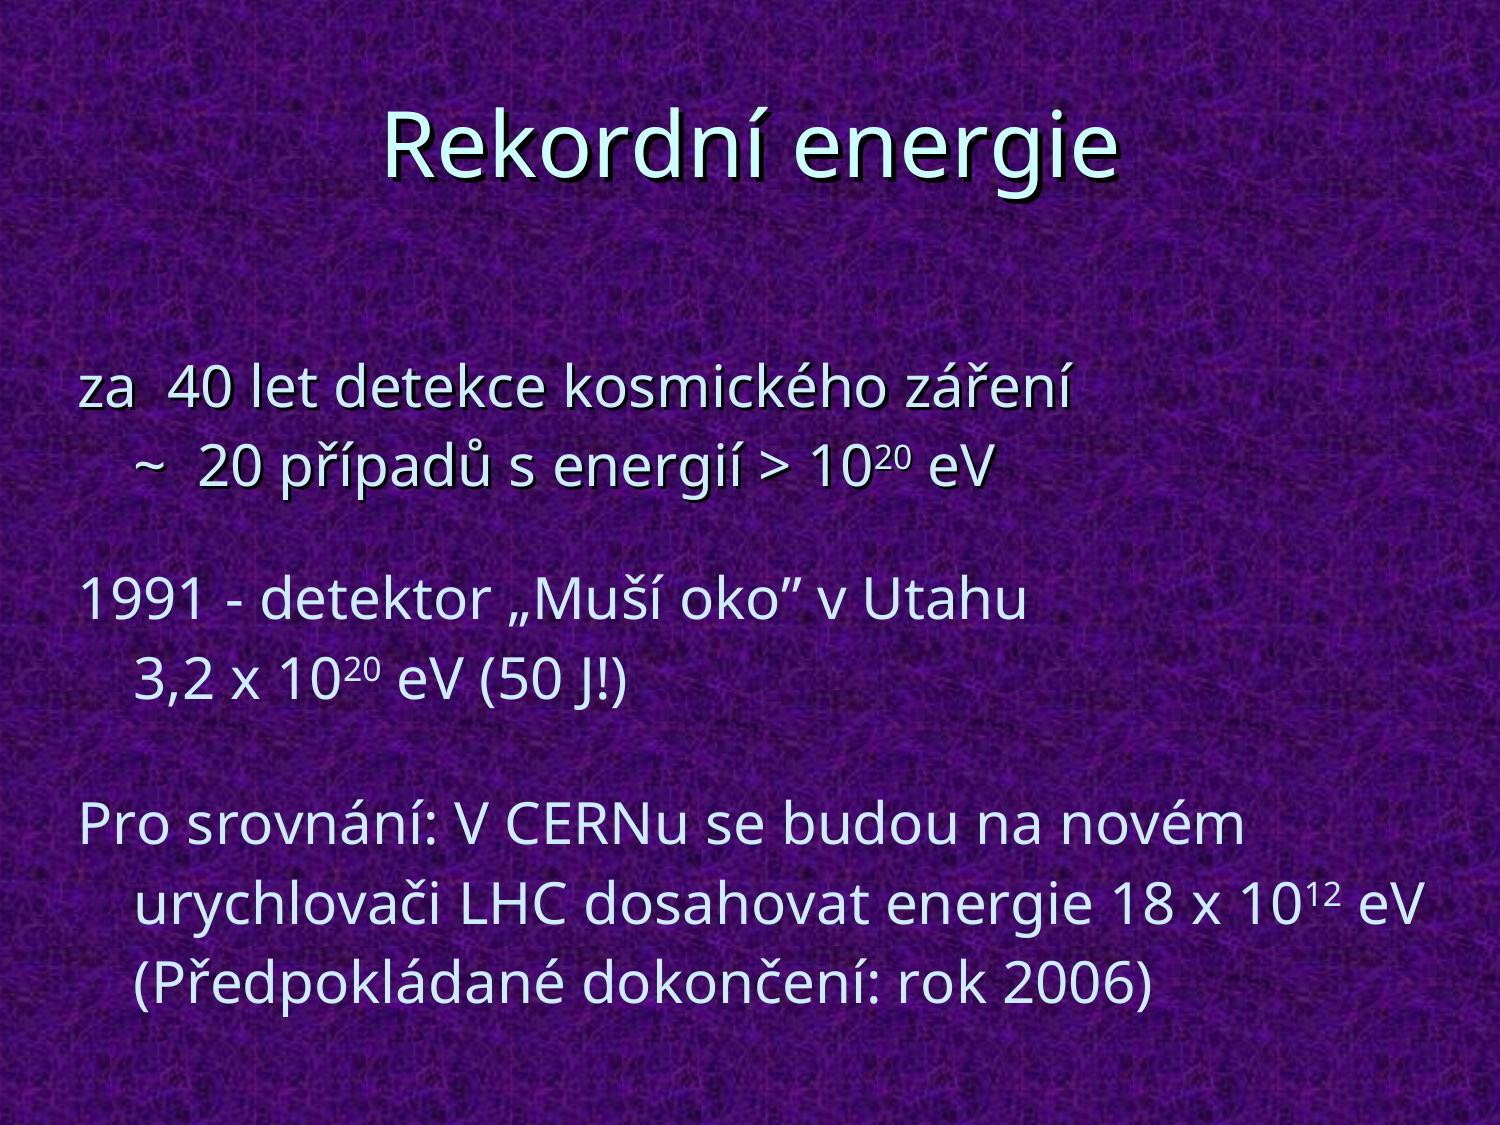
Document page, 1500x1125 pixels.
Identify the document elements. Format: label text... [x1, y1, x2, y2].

title Rekordní energie [125, 74, 1401, 213]
text_box Pro srovnání: V CERNu se budou na novém urychlovači LHC dosahovat energie 18 x 1012 eV (Předpokládané dokončení: rok 2006) [62, 774, 1500, 1038]
list za 40 let detekce kosmického záření ~ 20 případů s energií > 1020 eV [62, 337, 1450, 549]
text_box 1991 - detektor „Muší oko” v Utahu 3,2 x 1020 eV (50 J!) [62, 549, 1450, 750]
picture [0, 0, 1500, 1125]
